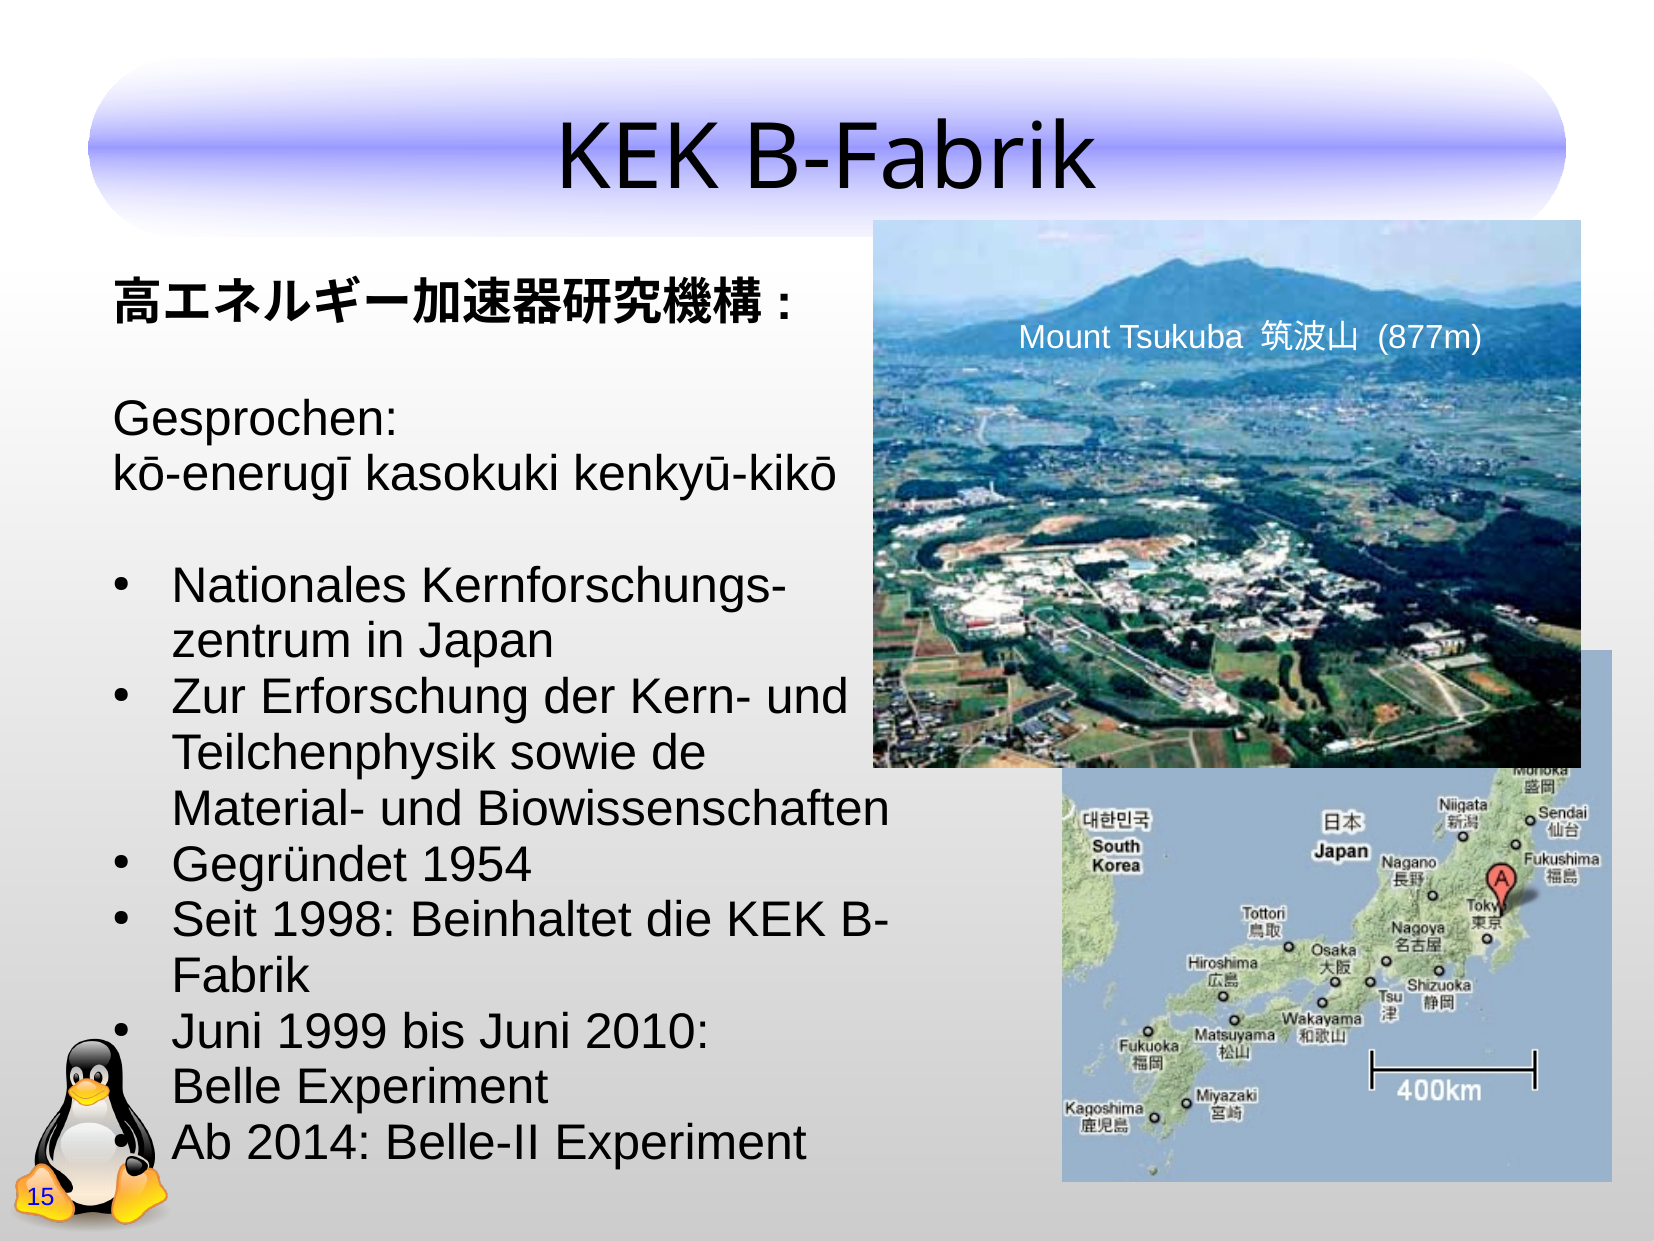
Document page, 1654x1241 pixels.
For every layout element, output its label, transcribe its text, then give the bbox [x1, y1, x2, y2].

text_box 高エネルギー加速器研究機構: Gesprochen: kō-enerugī kasokuki kenkyū-kikō Nationales Kernforschungs- zentrum in Japan Zur Erforschung der Kern- und Teilchenphysik sowie de Material- und Biowissenschaften Gegründet 1954 Seit 1998: Beinhaltet die KEK B-Fabrik Juni 1999 bis Juni 2010: Belle Experiment Ab 2014: Belle-II Experiment [112, 265, 1004, 1161]
text_box Mount Tsukuba 筑波山 (877m) [1003, 302, 1499, 356]
picture [873, 220, 1612, 1182]
title KEK B-Fabrik [82, 56, 1571, 250]
picture [2, 1030, 178, 1241]
